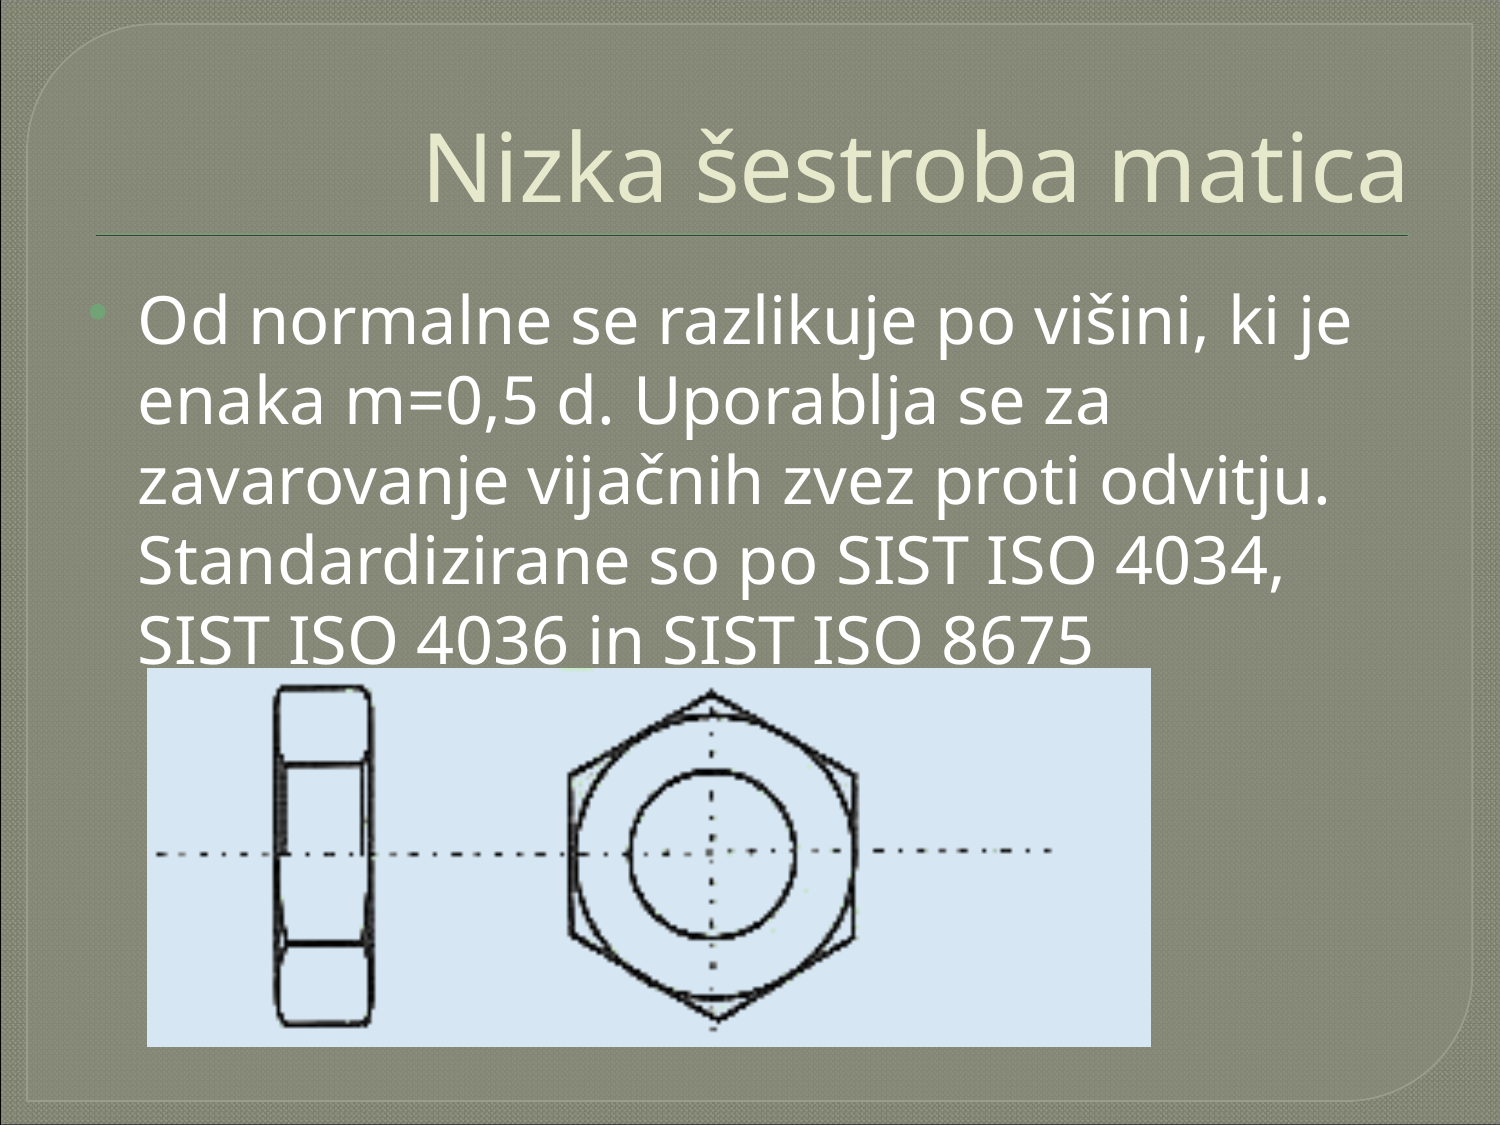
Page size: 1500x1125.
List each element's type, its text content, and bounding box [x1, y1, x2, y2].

list Od normalne se razlikuje po višini, ki je enaka m=0,5 d. Uporablja se za zavarovanje vijačnih zvez proti odvitju. Standardizirane so po SIST ISO 4034, SIST ISO 4036 in SIST ISO 8675 [75, 270, 1425, 1013]
title Nizka šestroba matica [75, 41, 1425, 230]
picture [0, 0, 1500, 1125]
